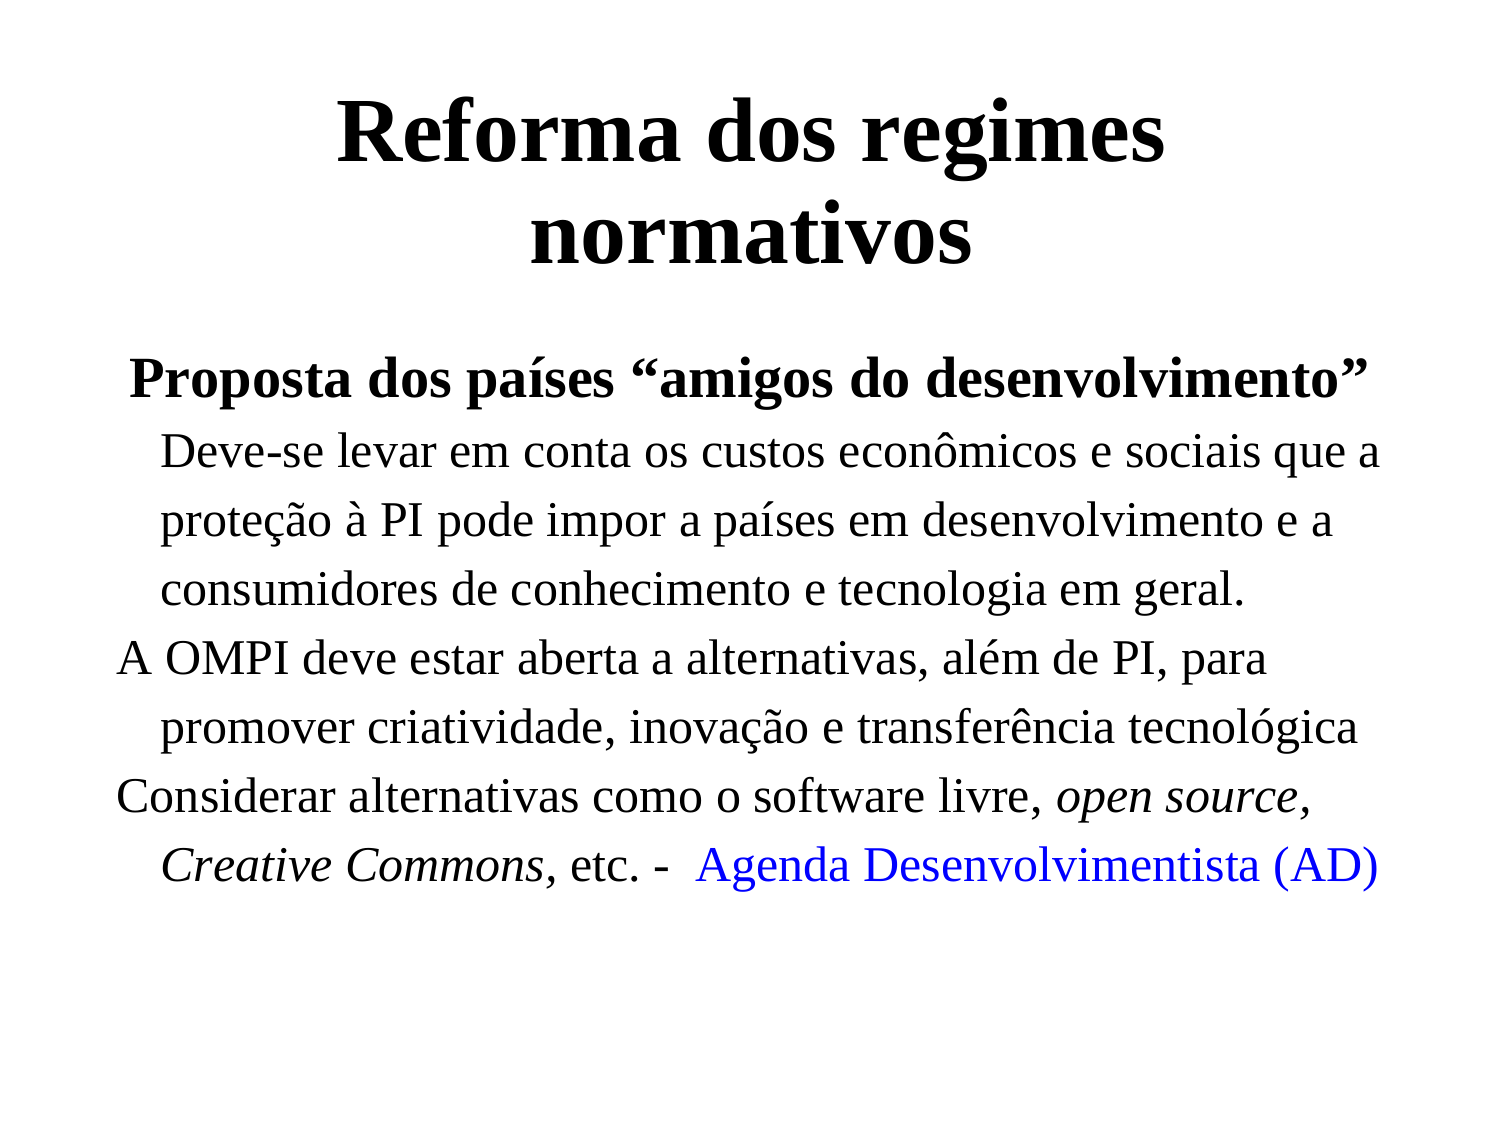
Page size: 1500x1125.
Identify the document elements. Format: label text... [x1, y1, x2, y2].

text_box Proposta dos países “amigos do desenvolvimento” Deve-se levar em conta os custos econômicos e sociais que a proteção à PI pode impor a países em desenvolvimento e a consumidores de conhecimento e tecnologia em geral. A OMPI deve estar aberta a alternativas, além de PI, para promover criatividade, inovação e transferência tecnológica Considerar alternativas como o software livre, open source, Creative Commons, etc. - Agenda Desenvolvimentista (AD) [101, 320, 1418, 949]
title Reforma dos regimes normativos [87, 52, 1416, 306]
